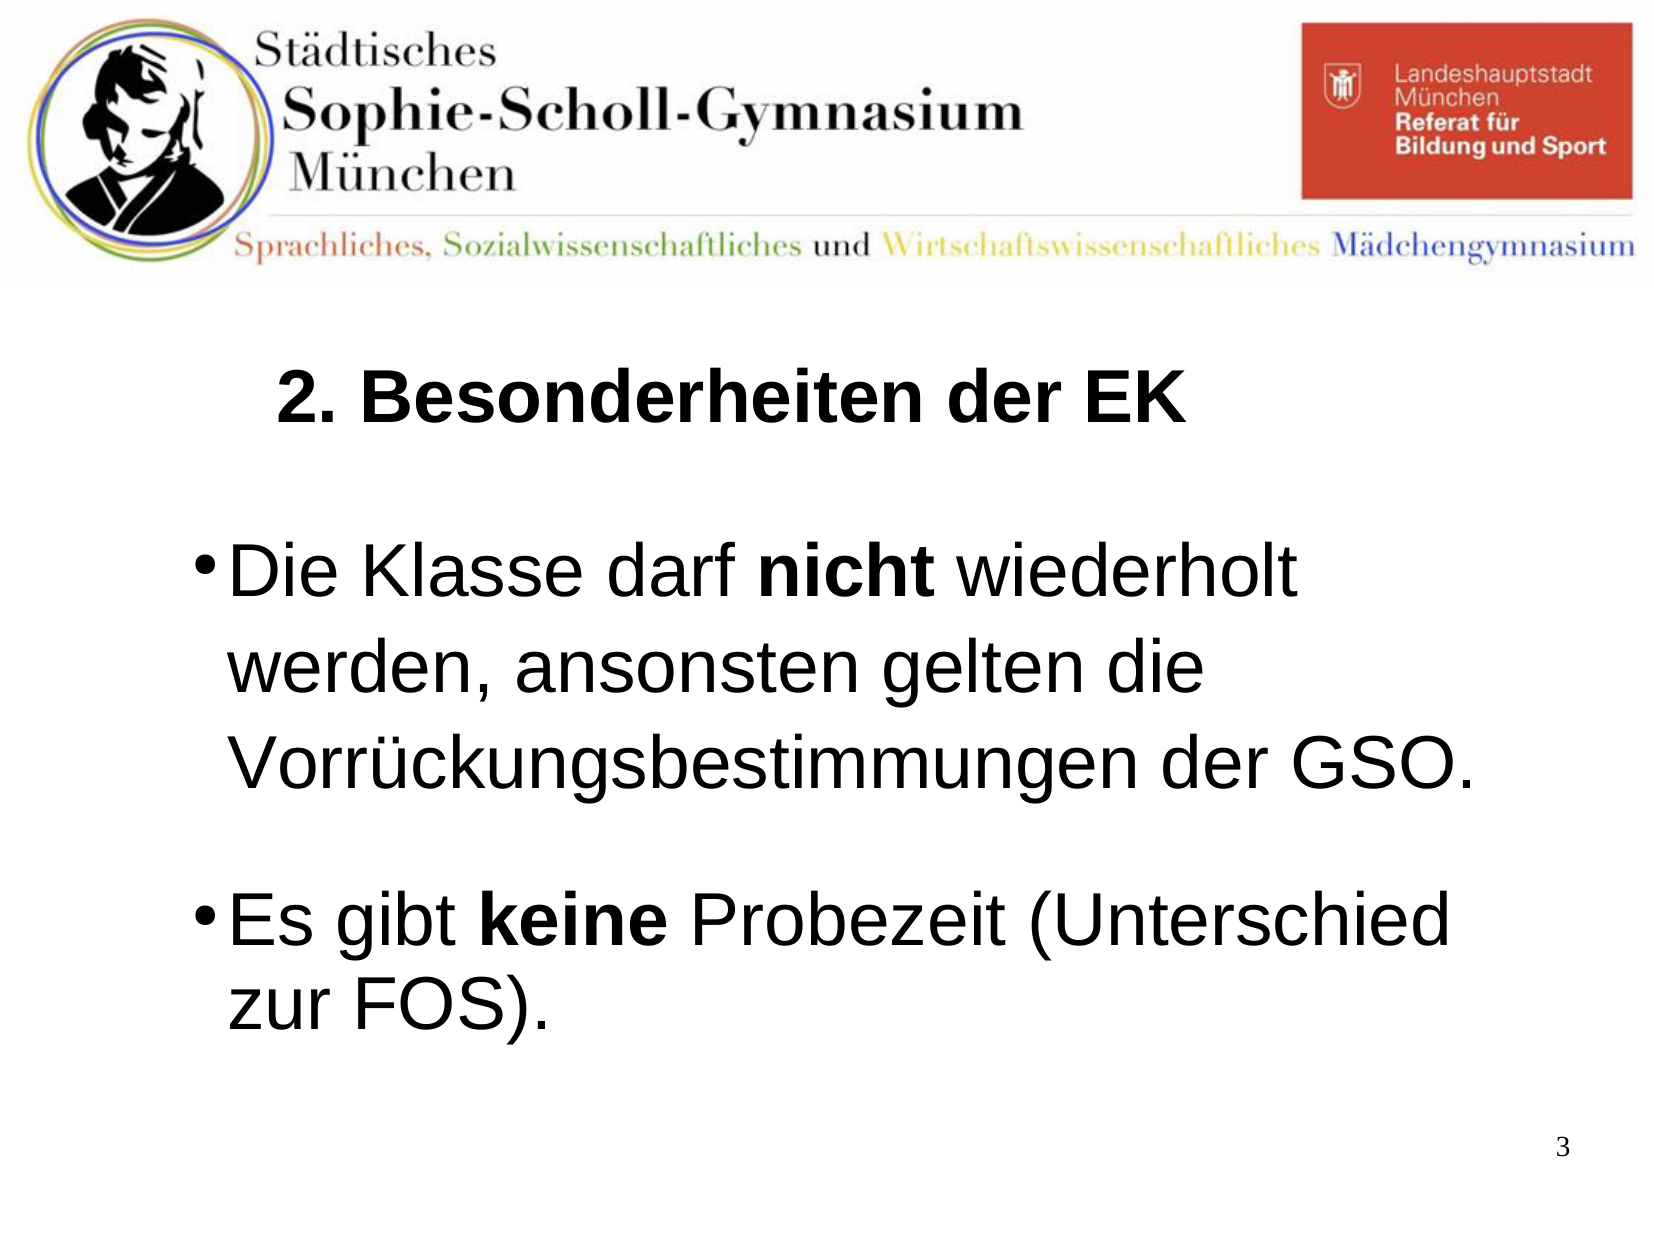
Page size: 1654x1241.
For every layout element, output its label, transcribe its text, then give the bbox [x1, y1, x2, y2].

text_box 2. Besonderheiten der EK [0, 342, 1465, 782]
picture [0, 0, 1654, 285]
text_box Die Klasse darf nicht wiederholt werden, ansonsten gelten die Vorrückungsbestimmungen der GSO. Es gibt keine Probezeit (Unterschied zur FOS). [177, 507, 1560, 1054]
